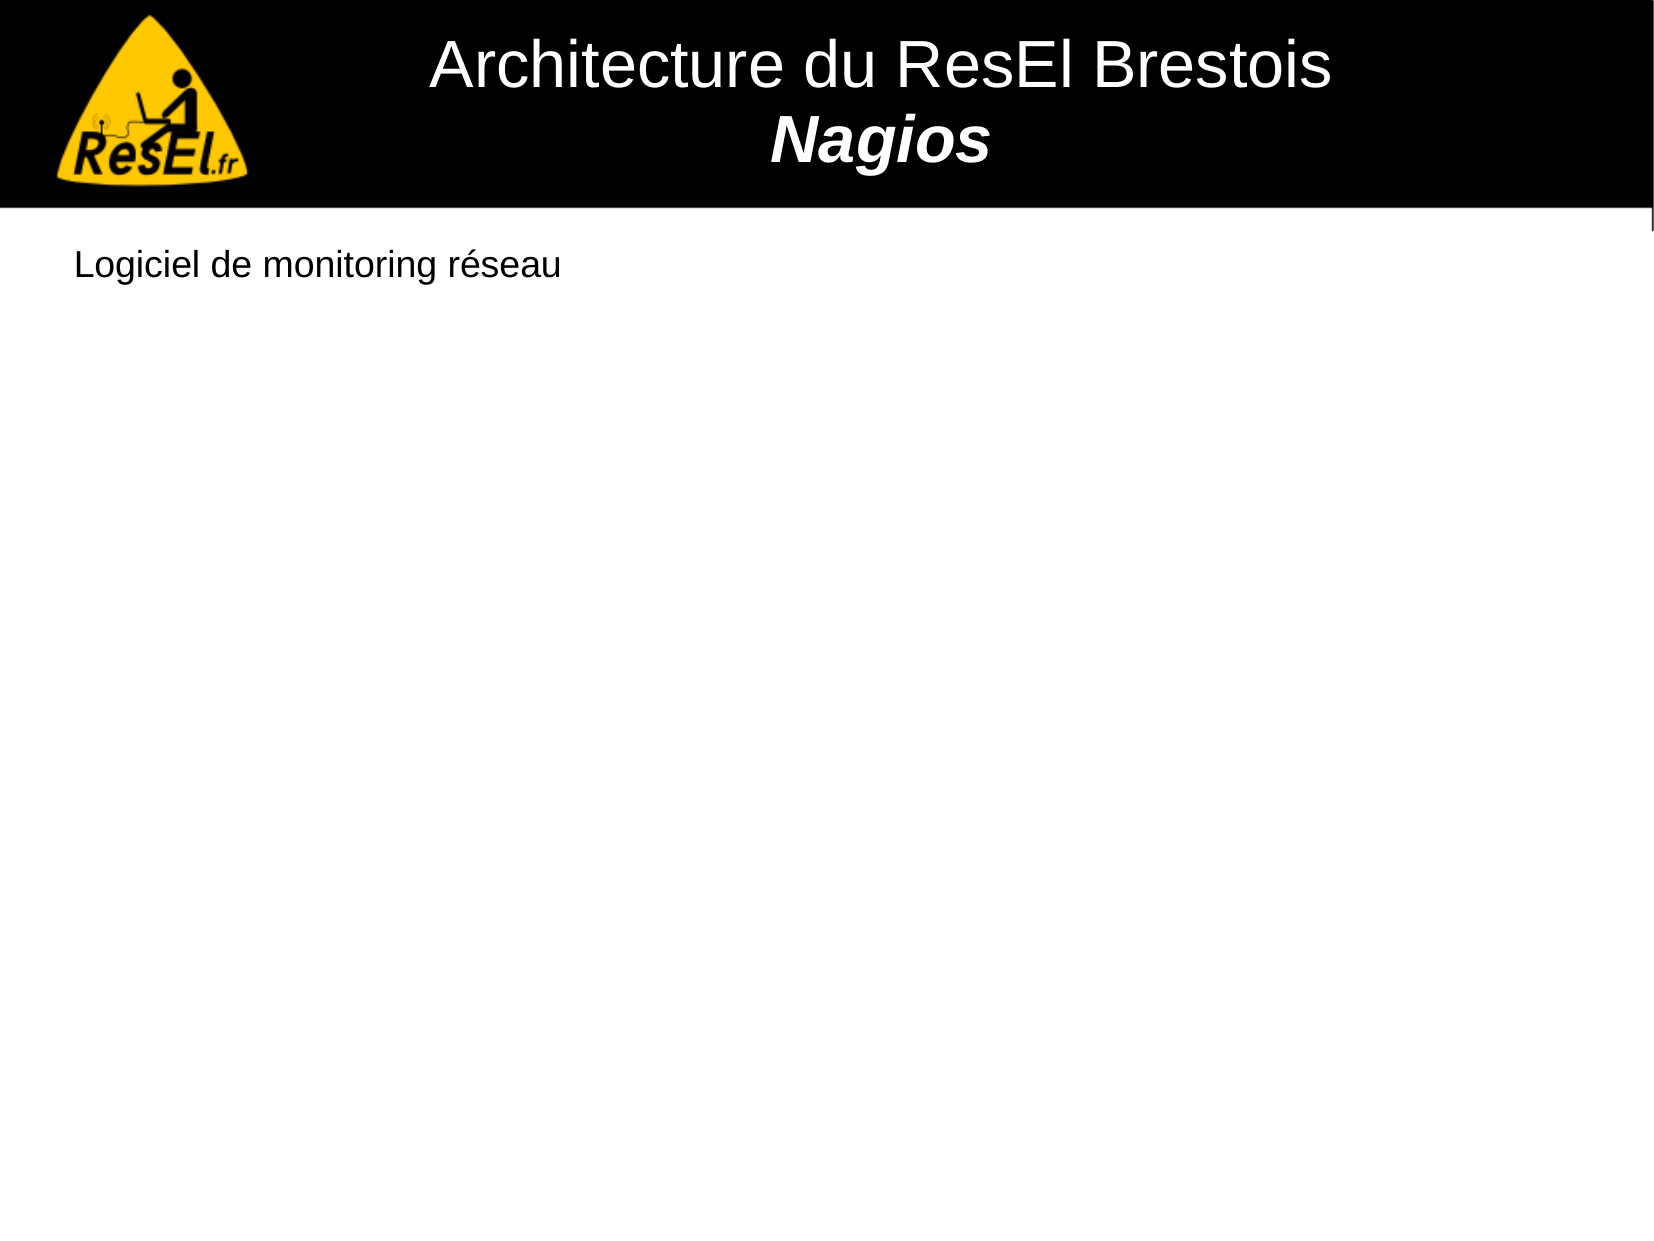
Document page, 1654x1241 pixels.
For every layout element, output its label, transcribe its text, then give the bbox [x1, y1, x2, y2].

text_box Logiciel de monitoring réseau [59, 236, 1654, 294]
title Architecture du ResEl Brestois Nagios [275, 27, 1489, 178]
picture [0, 0, 1654, 1241]
